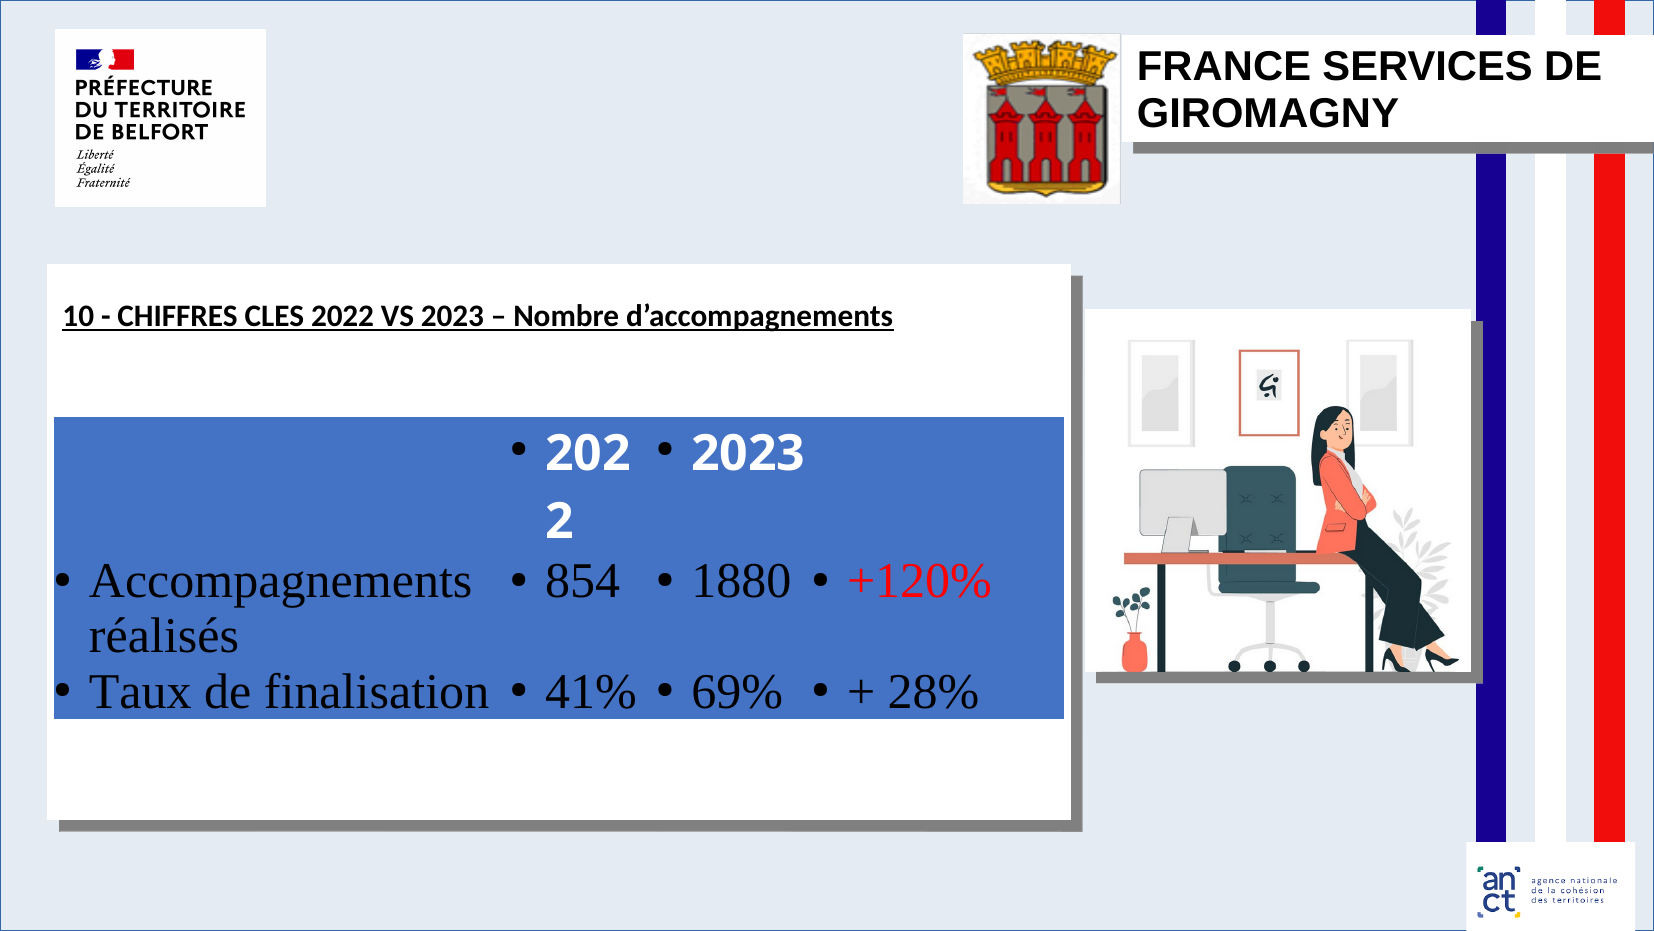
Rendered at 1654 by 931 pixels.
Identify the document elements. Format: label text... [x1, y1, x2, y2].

table_cell 1880 [656, 553, 812, 664]
picture [963, 32, 1123, 204]
table_cell Taux de finalisation [54, 664, 510, 719]
table_cell 41% [510, 664, 656, 719]
table_header 2022 [510, 417, 656, 553]
table_header [54, 417, 510, 553]
table_cell Accompagnements réalisés [54, 553, 510, 664]
table_header [812, 417, 1064, 553]
picture [1466, 842, 1636, 931]
table_cell 854 [510, 553, 656, 664]
text_box [0, 0, 1654, 931]
picture [1085, 309, 1471, 672]
table_cell + 28% [812, 664, 1064, 719]
table_cell 69% [656, 664, 812, 719]
text_box FRANCE SERVICES DE GIROMAGNY [1123, 35, 1654, 142]
table_header 2023 [656, 417, 812, 553]
picture [55, 29, 266, 207]
text_box 10 - CHIFFRES CLES 2022 VS 2023 – Nombre d’accompagnements [47, 264, 1071, 820]
table_cell +120% [812, 553, 1064, 664]
